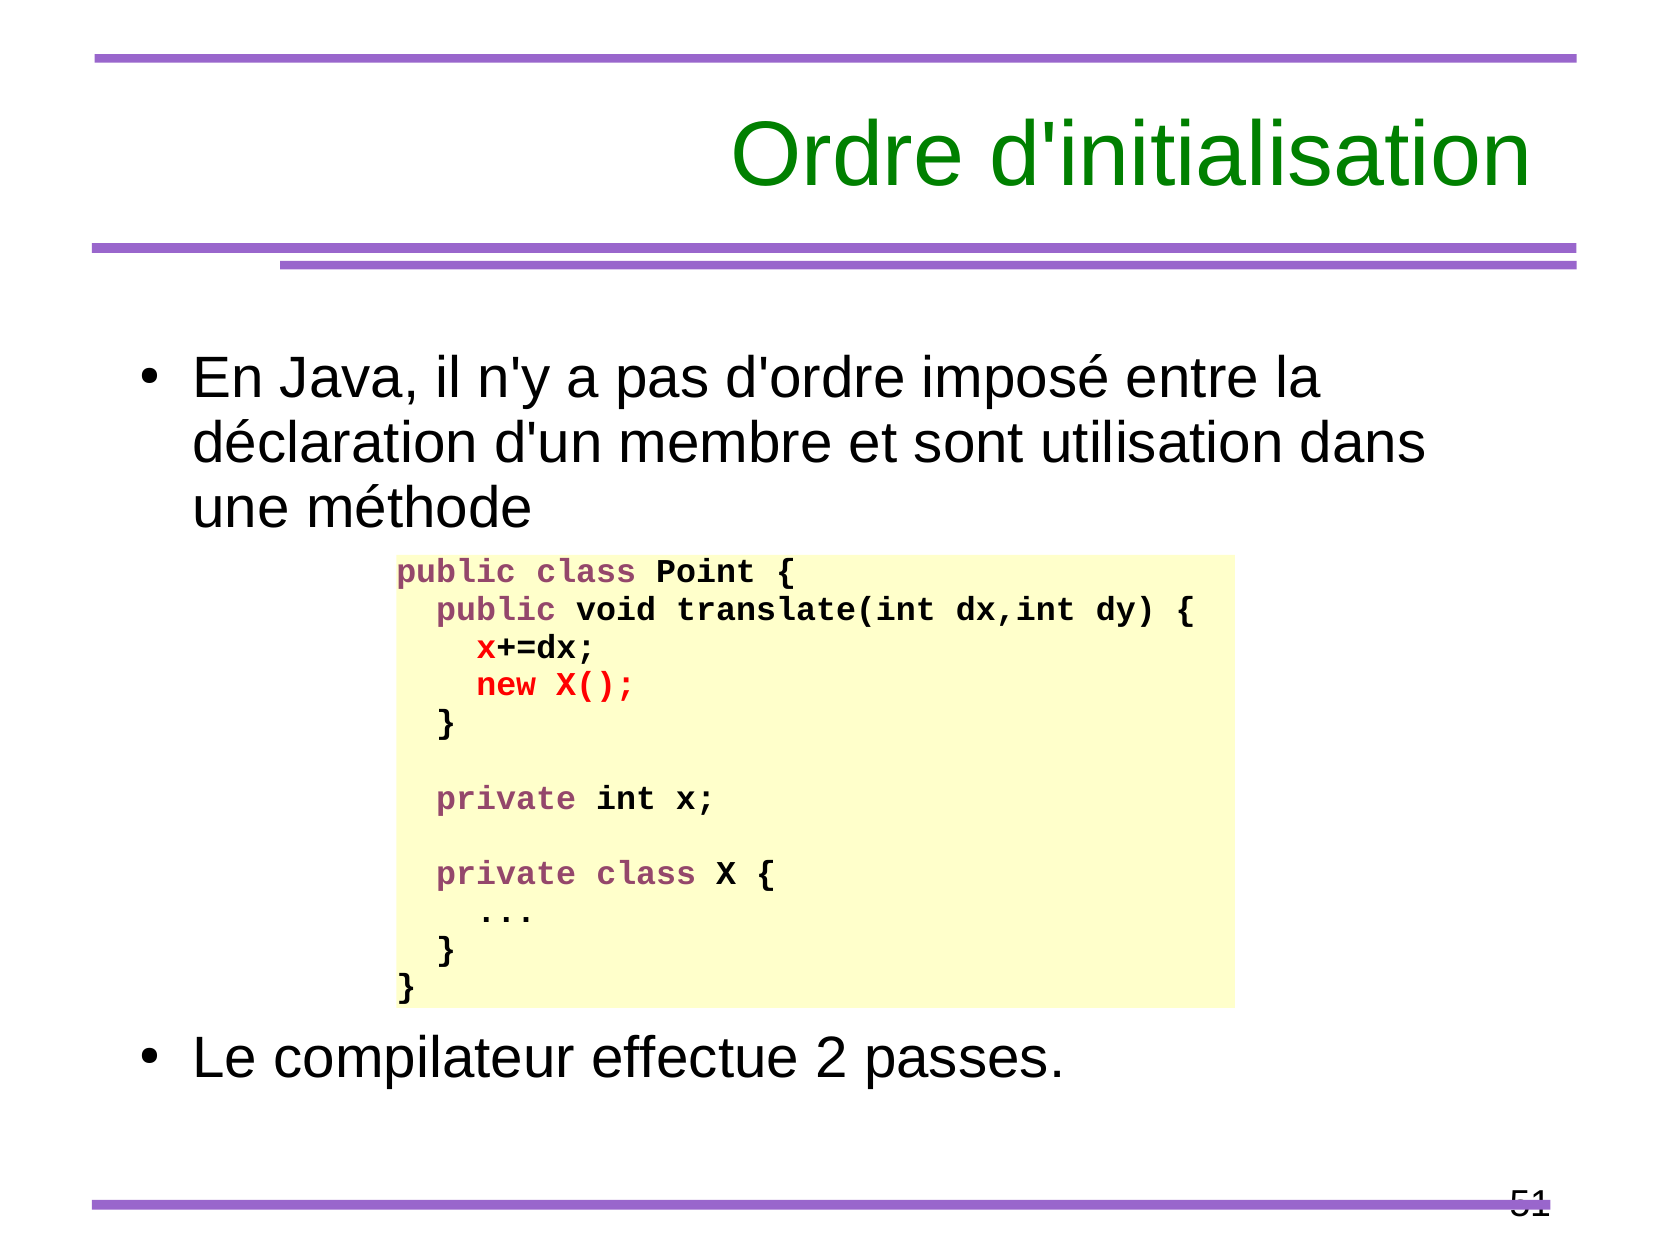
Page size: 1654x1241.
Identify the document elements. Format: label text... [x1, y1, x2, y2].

list En Java, il n'y a pas d'ordre imposé entre la déclaration d'un membre et sont utilisation dans une méthode Le compilateur effectue 2 passes. [121, 344, 1534, 1140]
title Ordre d'initialisation [121, 49, 1534, 257]
text_box public class Point { public void translate(int dx,int dy) { x+=dx; new X(); } private int x; private class X { ... } } [396, 554, 1235, 1008]
